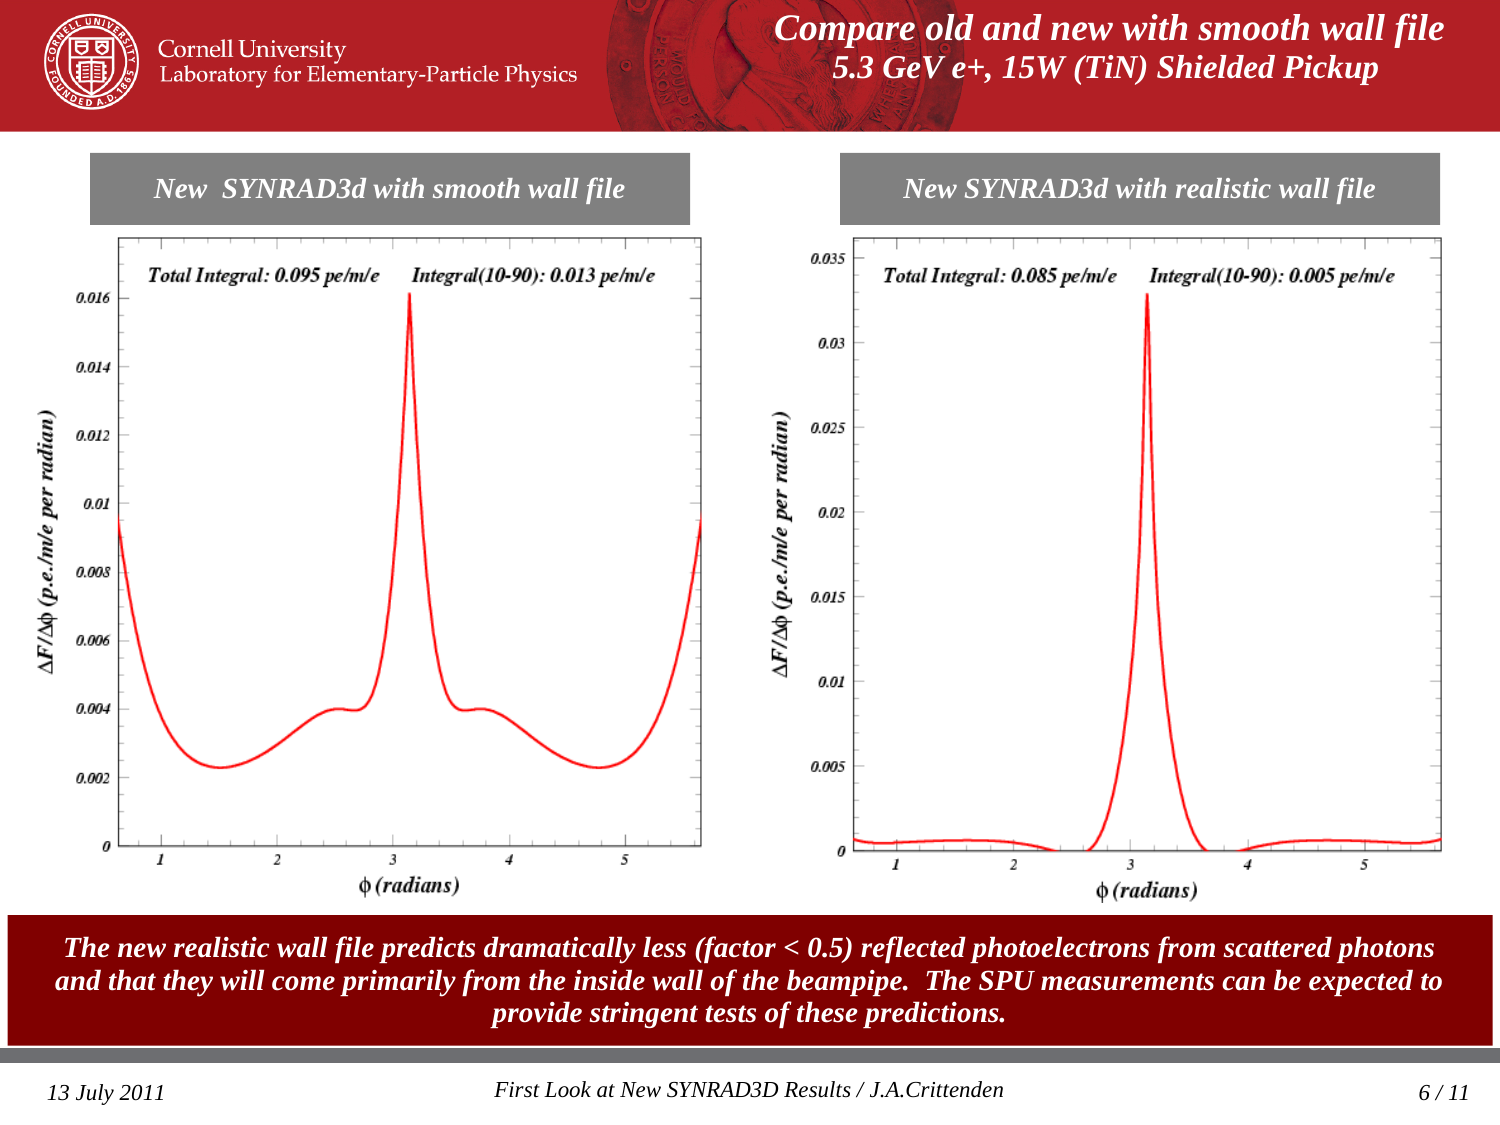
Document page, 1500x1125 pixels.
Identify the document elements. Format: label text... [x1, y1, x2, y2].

picture [30, 227, 713, 904]
text_box New SYNRAD3d with smooth wall file [90, 152, 691, 225]
text_box The new realistic wall file predicts dramatically less (factor < 0.5) reflected photoelectrons from scattered photons and that they will come primarily from the inside wall of the beampipe. The SPU measurements can be expected to provide stringent tests of these predictions. [7, 915, 1493, 1046]
picture [0, 0, 1500, 132]
text_box New SYNRAD3d with realistic wall file [840, 152, 1441, 225]
picture [763, 227, 1447, 904]
text_box Compare old and new with smooth wall file 5.3 GeV e+, 15W (TiN) Shielded Pickup [712, 0, 1500, 113]
